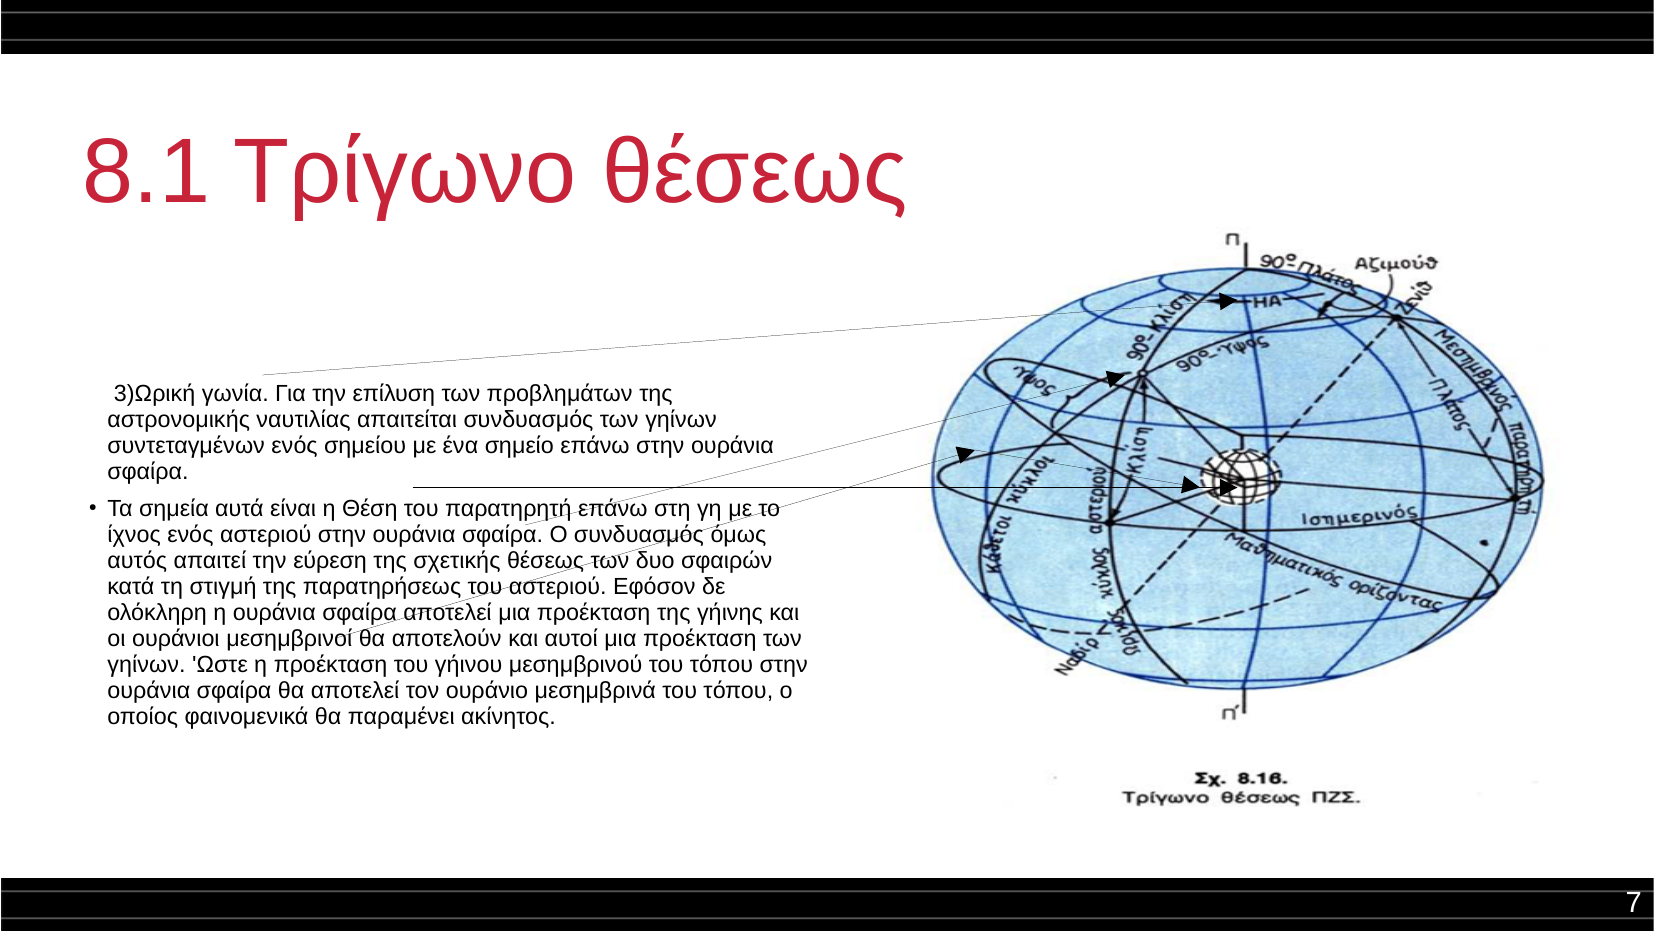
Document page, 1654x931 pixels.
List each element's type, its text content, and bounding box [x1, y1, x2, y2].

picture [1, 878, 1654, 931]
picture [1, 0, 1654, 54]
picture [910, 221, 1580, 808]
picture [910, 451, 1182, 487]
list 3)Ωρική γωνία. Για την επίλυση των προβλημάτων της αστρονομικής ναυτιλίας απαιτείται συνδυασμός των γηίνων συντεταγμένων ενός σημείου με ένα σημείο επάνω στην ουράνια σφαίρα. Τα σημεία αυτά είναι η Θέση του παρατηρητή επάνω στη γη με το ίχνος ενός αστεριού στην ουράνια σφαίρα. Ο συνδυασμός όμως αυτός απαιτεί την εύρεση της σχετικής θέσεως των δυο σφαιρών κατά τη στιγμή της παρατηρήσεως του αστεριού. Εφόσον δε ολόκληρη η ουράνια σφαίρα αποτελεί μια προέκταση της γήινης και οι ουράνιοι μεσημβρινοί θα αποτελούν και αυτοί μια προέκταση των γηίνων. 'Ωστε η προέκταση του γήινου μεσημβρινού του τόπου στην ουράνια σφαίρα θα αποτελεί τον ουράνιο μεσημβρινά του τόπου, ο οποίος φαινομενικά θα παραμένει ακίνητος. [82, 271, 809, 758]
title 8.1 Τρίγωνο θέσεως [82, 92, 1571, 249]
